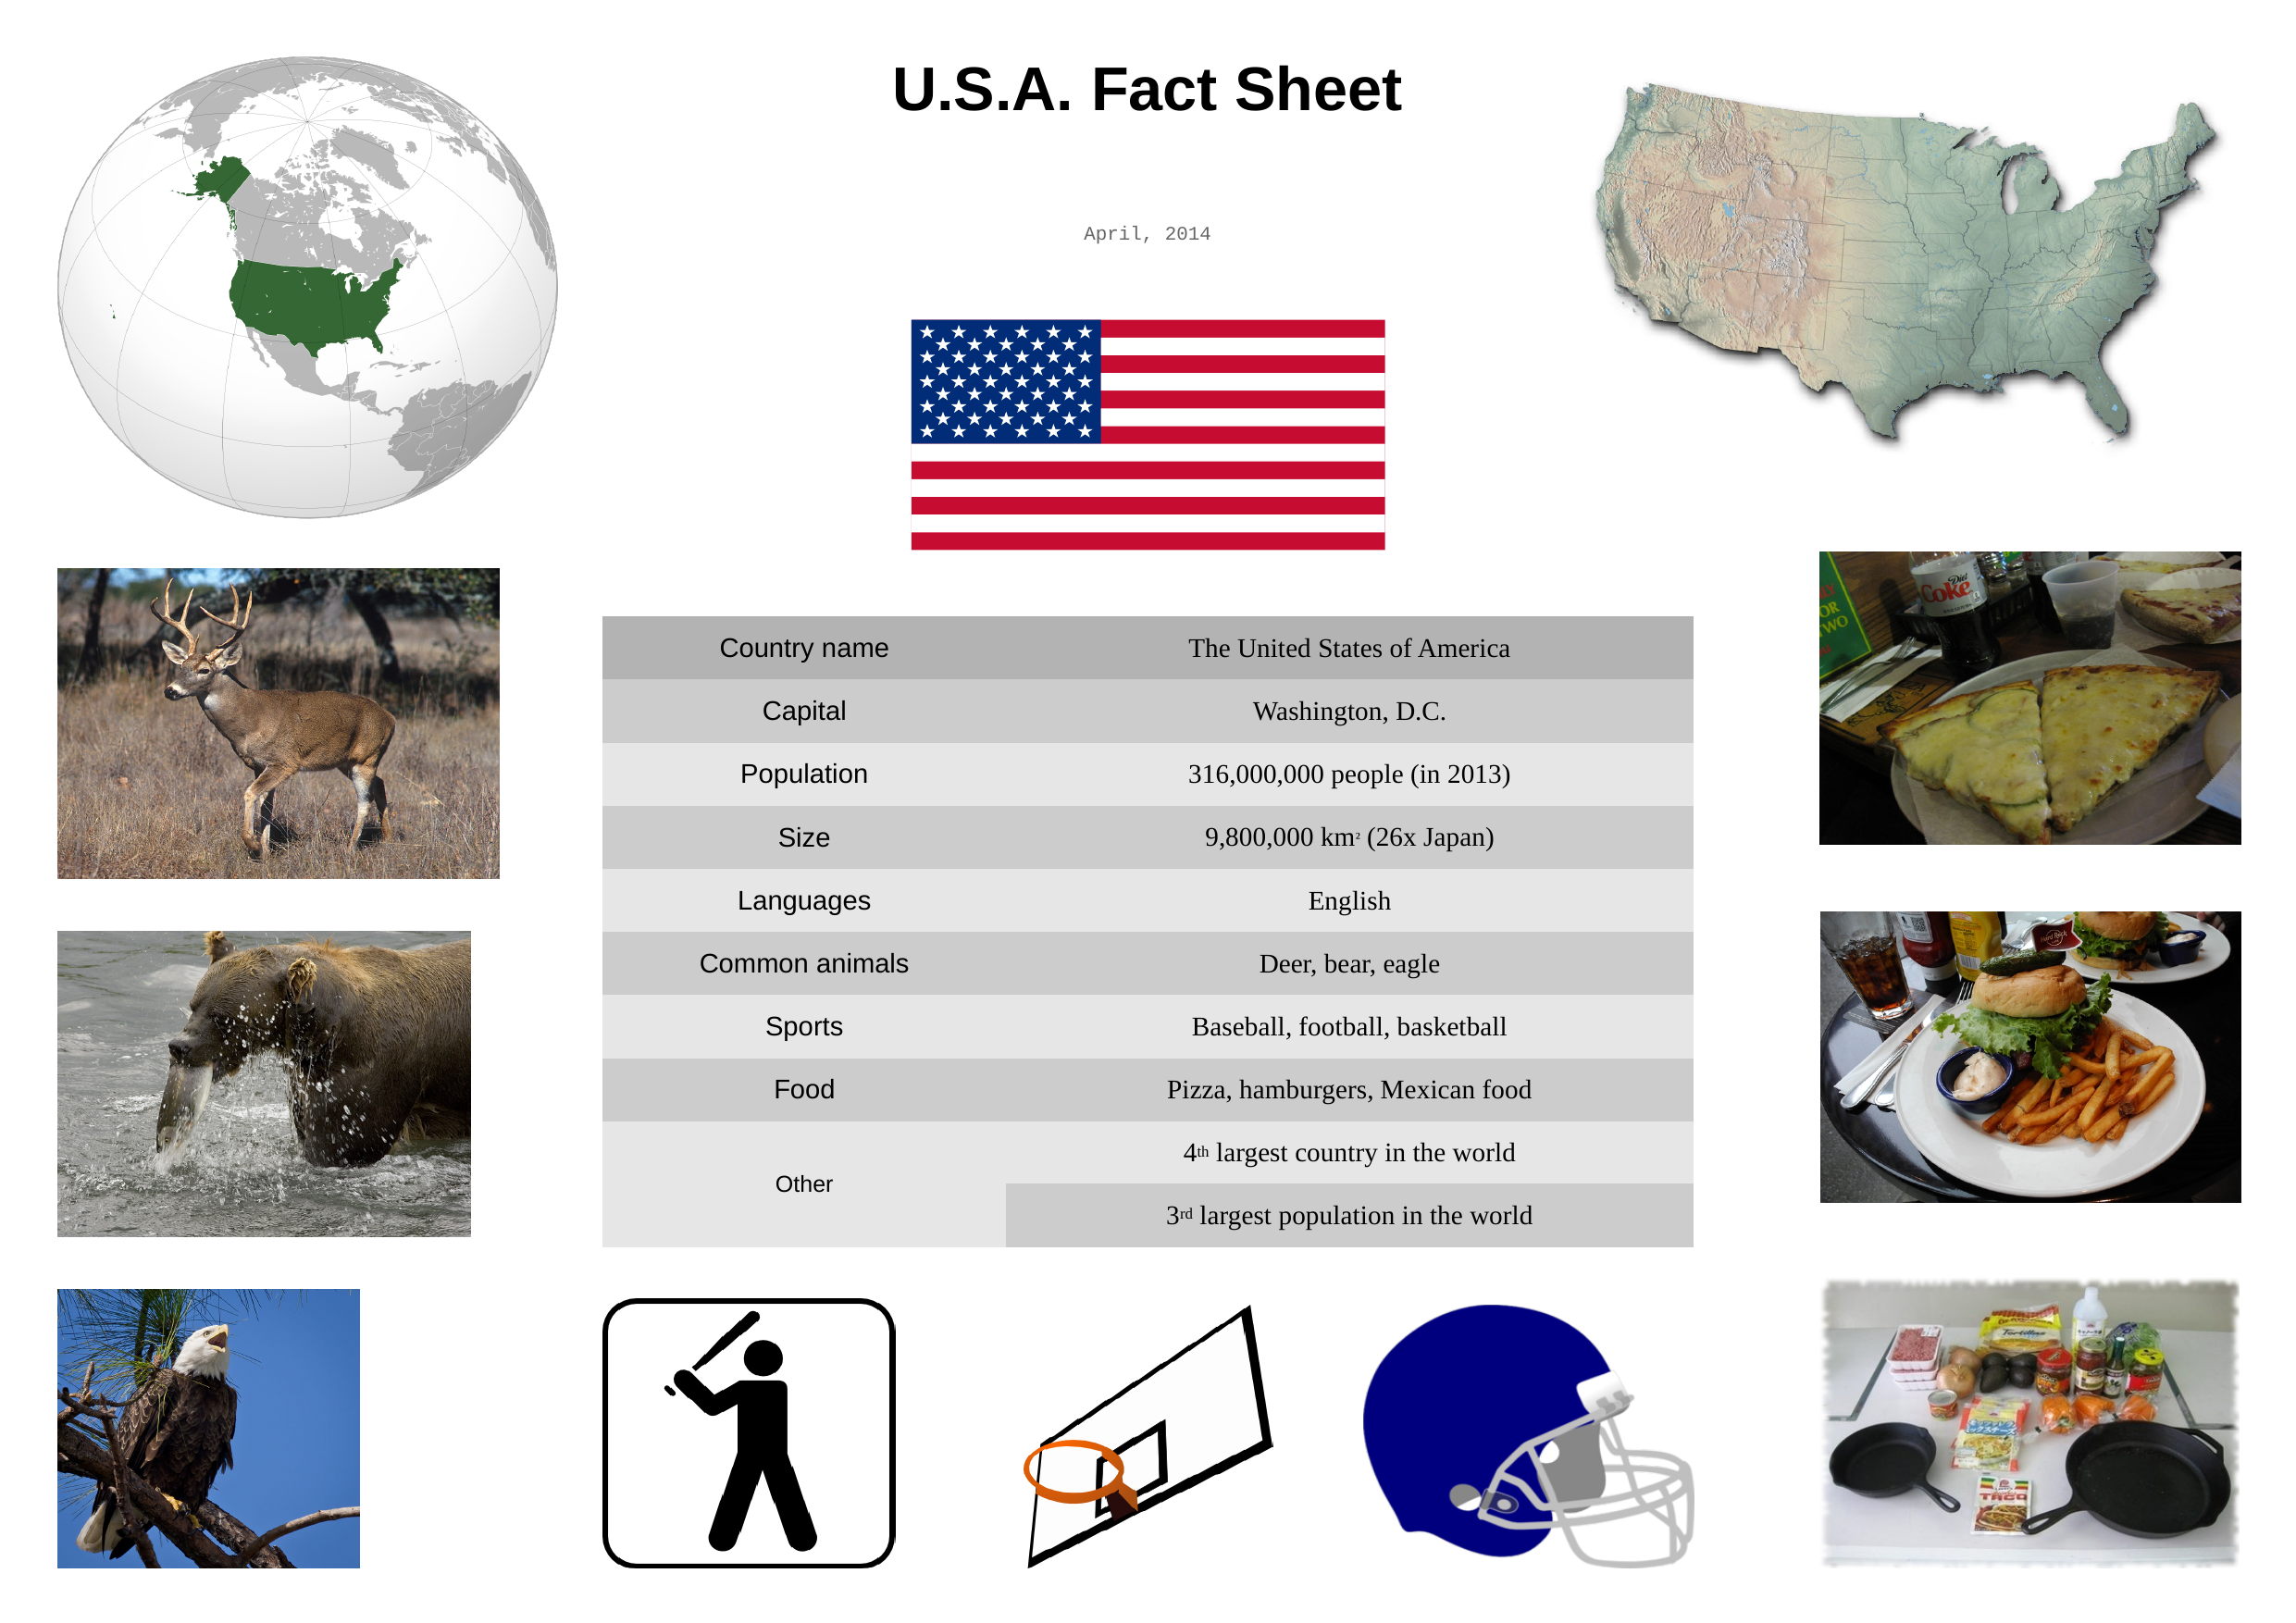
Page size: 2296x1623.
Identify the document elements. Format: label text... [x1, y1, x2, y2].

picture [1569, 54, 2241, 472]
picture [57, 931, 471, 1237]
table_cell Languages [602, 869, 1006, 932]
table_cell Baseball, football, basketball [1006, 995, 1694, 1059]
picture [1024, 1305, 1273, 1568]
table_cell 9,800,000 km² (26x Japan) [1006, 806, 1694, 869]
table_cell Sports [602, 995, 1006, 1059]
table_cell Deer, bear, eagle [1006, 932, 1694, 995]
picture [1363, 1305, 1694, 1568]
title U.S.A. Fact Sheet [868, 55, 1427, 124]
picture [1819, 551, 2241, 845]
picture [1819, 1277, 2240, 1568]
table_header The United States of America [1006, 616, 1694, 679]
picture [1820, 911, 2241, 1204]
table_cell Other [602, 1121, 1006, 1247]
table_cell Pizza, hamburgers, Mexican food [1006, 1059, 1694, 1121]
table_cell Capital [602, 679, 1006, 743]
picture [57, 568, 500, 879]
table_cell Population [602, 743, 1006, 806]
picture [602, 1298, 896, 1568]
table_cell English [1006, 869, 1694, 932]
table_cell 316,000,000 people (in 2013) [1006, 743, 1694, 806]
table_cell Common animals [602, 932, 1006, 995]
table_cell Size [602, 806, 1006, 869]
picture [55, 54, 559, 520]
picture [910, 318, 1386, 551]
table_header Country name [602, 616, 1006, 679]
picture [57, 1289, 360, 1568]
text_box April, 2014 [1070, 206, 1225, 246]
table_cell 3rd largest population in the world [1006, 1183, 1694, 1247]
table_cell Washington, D.C. [1006, 679, 1694, 743]
table_cell 4th largest country in the world [1006, 1121, 1694, 1183]
table_cell Food [602, 1059, 1006, 1121]
